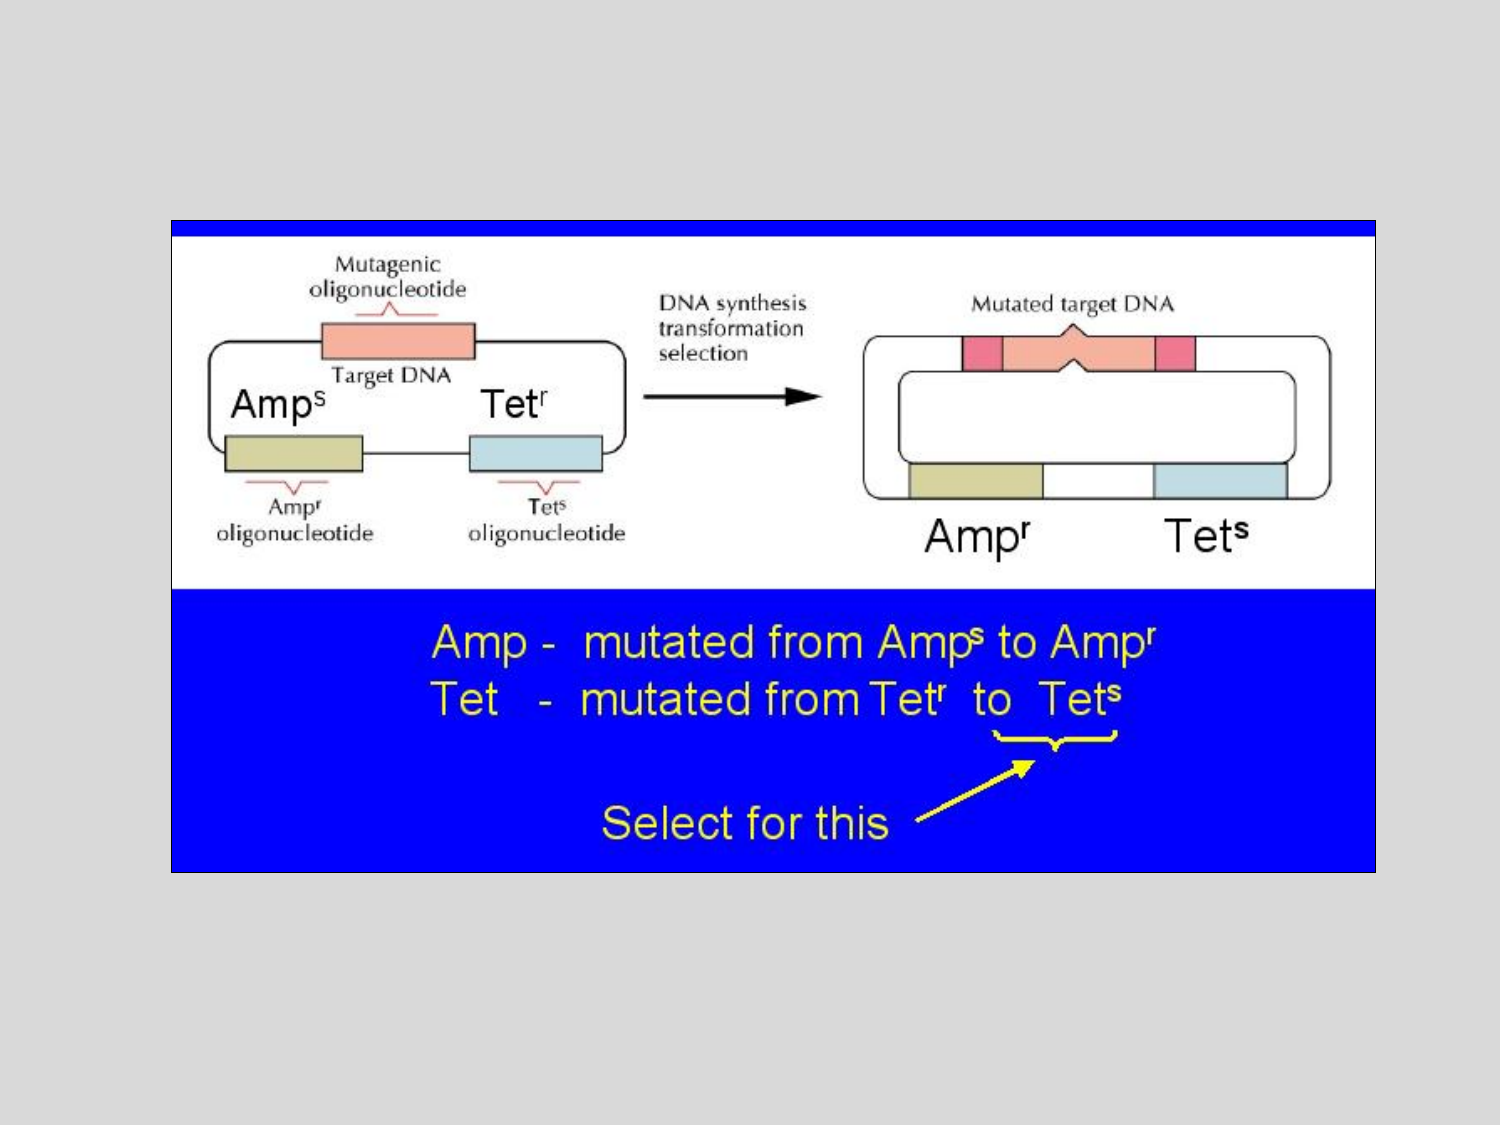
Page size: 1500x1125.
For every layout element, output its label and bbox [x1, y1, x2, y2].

picture [171, 220, 1376, 873]
